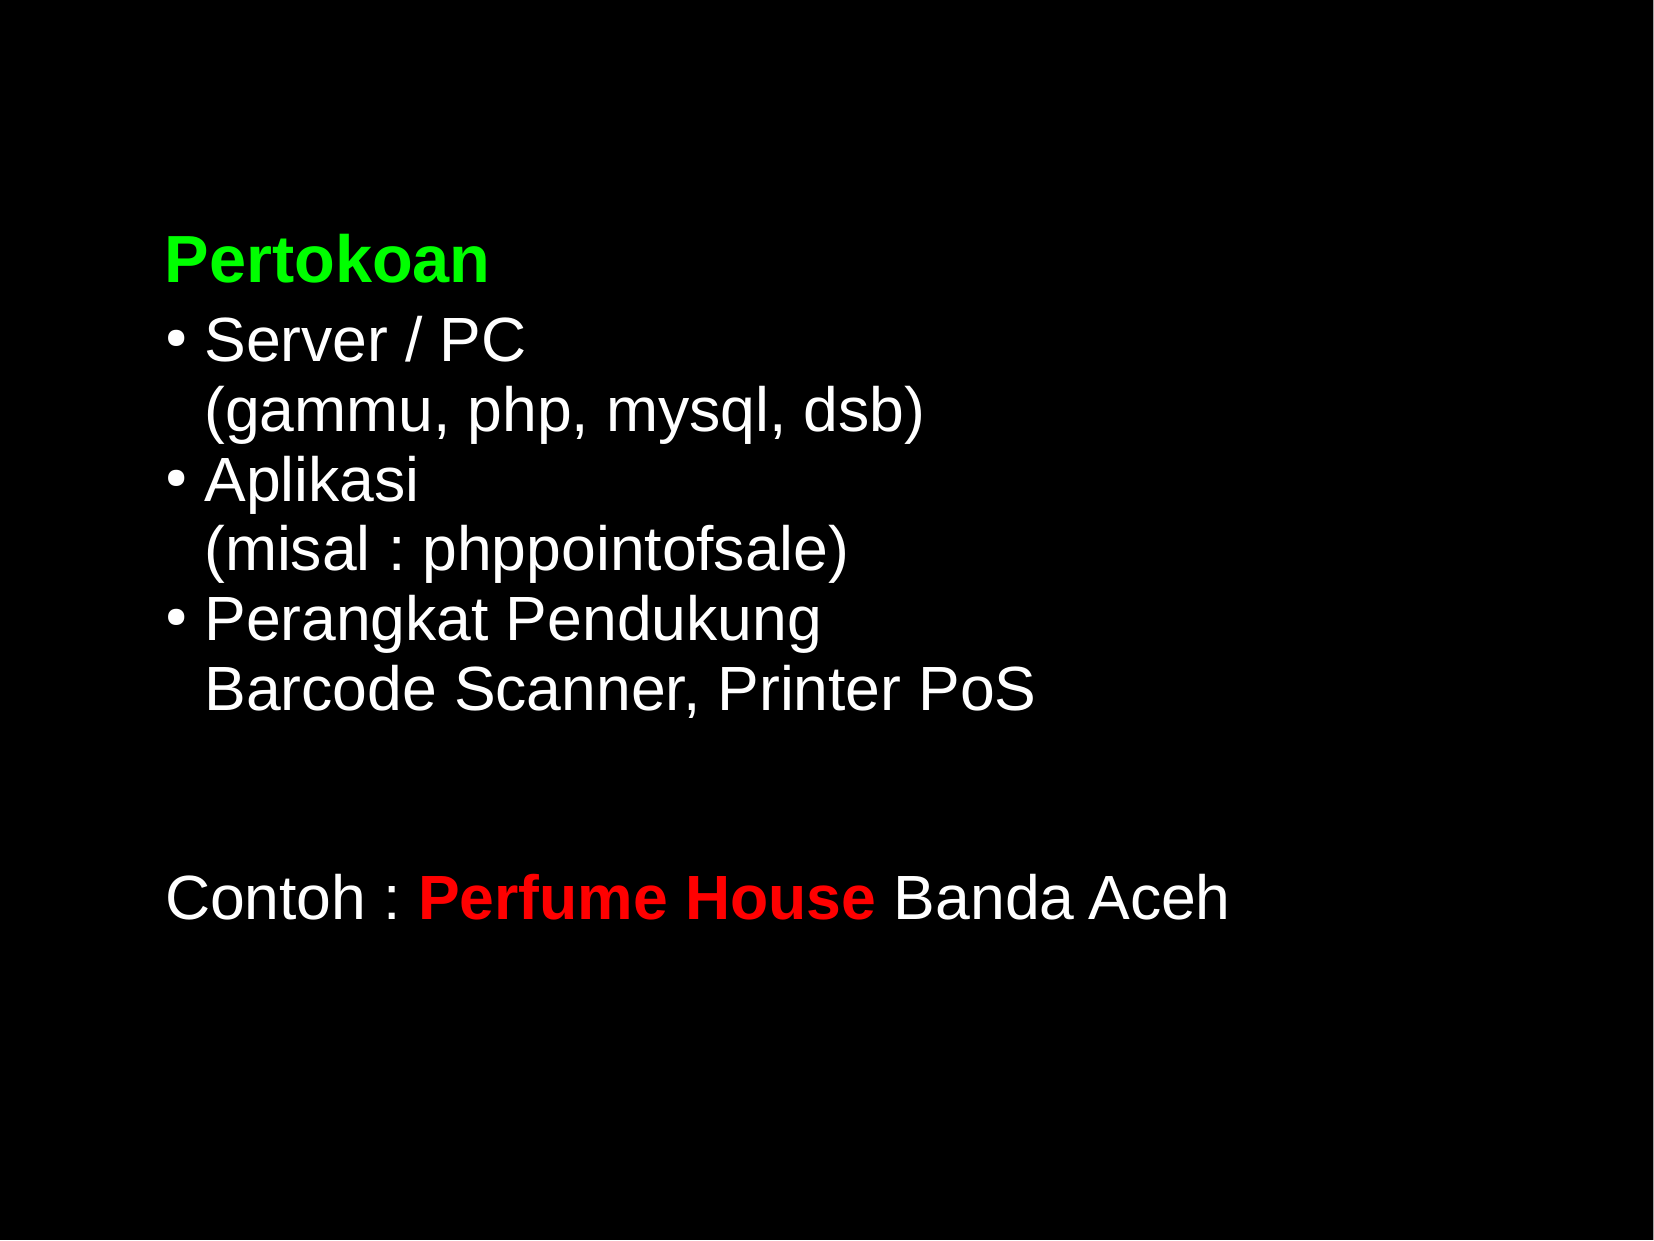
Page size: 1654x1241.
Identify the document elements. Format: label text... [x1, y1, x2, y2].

text_box Server / PC (gammu, php, mysql, dsb) Aplikasi (misal : phppointofsale) Perangkat Pendukung Barcode Scanner, Printer PoS Contoh : Perfume House Banda Aceh [150, 297, 1538, 941]
text_box Pertokoan [150, 215, 507, 297]
